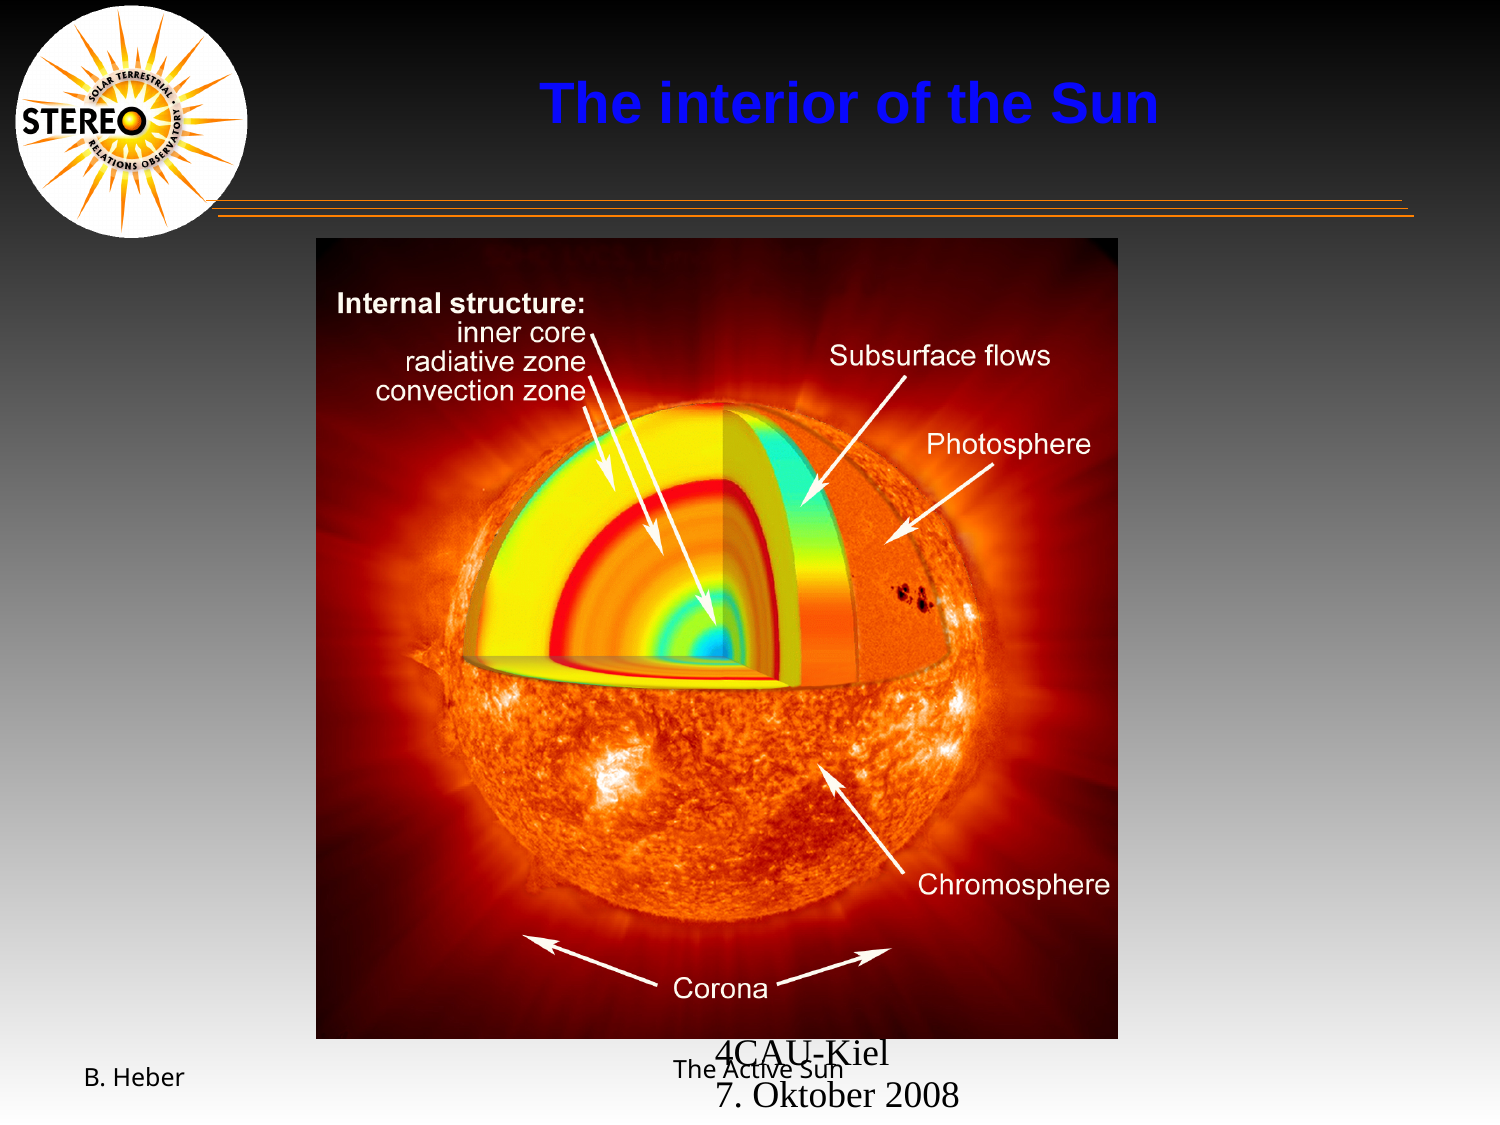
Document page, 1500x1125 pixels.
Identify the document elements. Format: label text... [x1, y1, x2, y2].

picture [10, 2, 248, 239]
slide_number <number>CAU-Kiel 7. Oktober 2008 [699, 1025, 1388, 1100]
picture [316, 238, 1118, 1039]
title The interior of the Sun [225, 24, 1475, 175]
